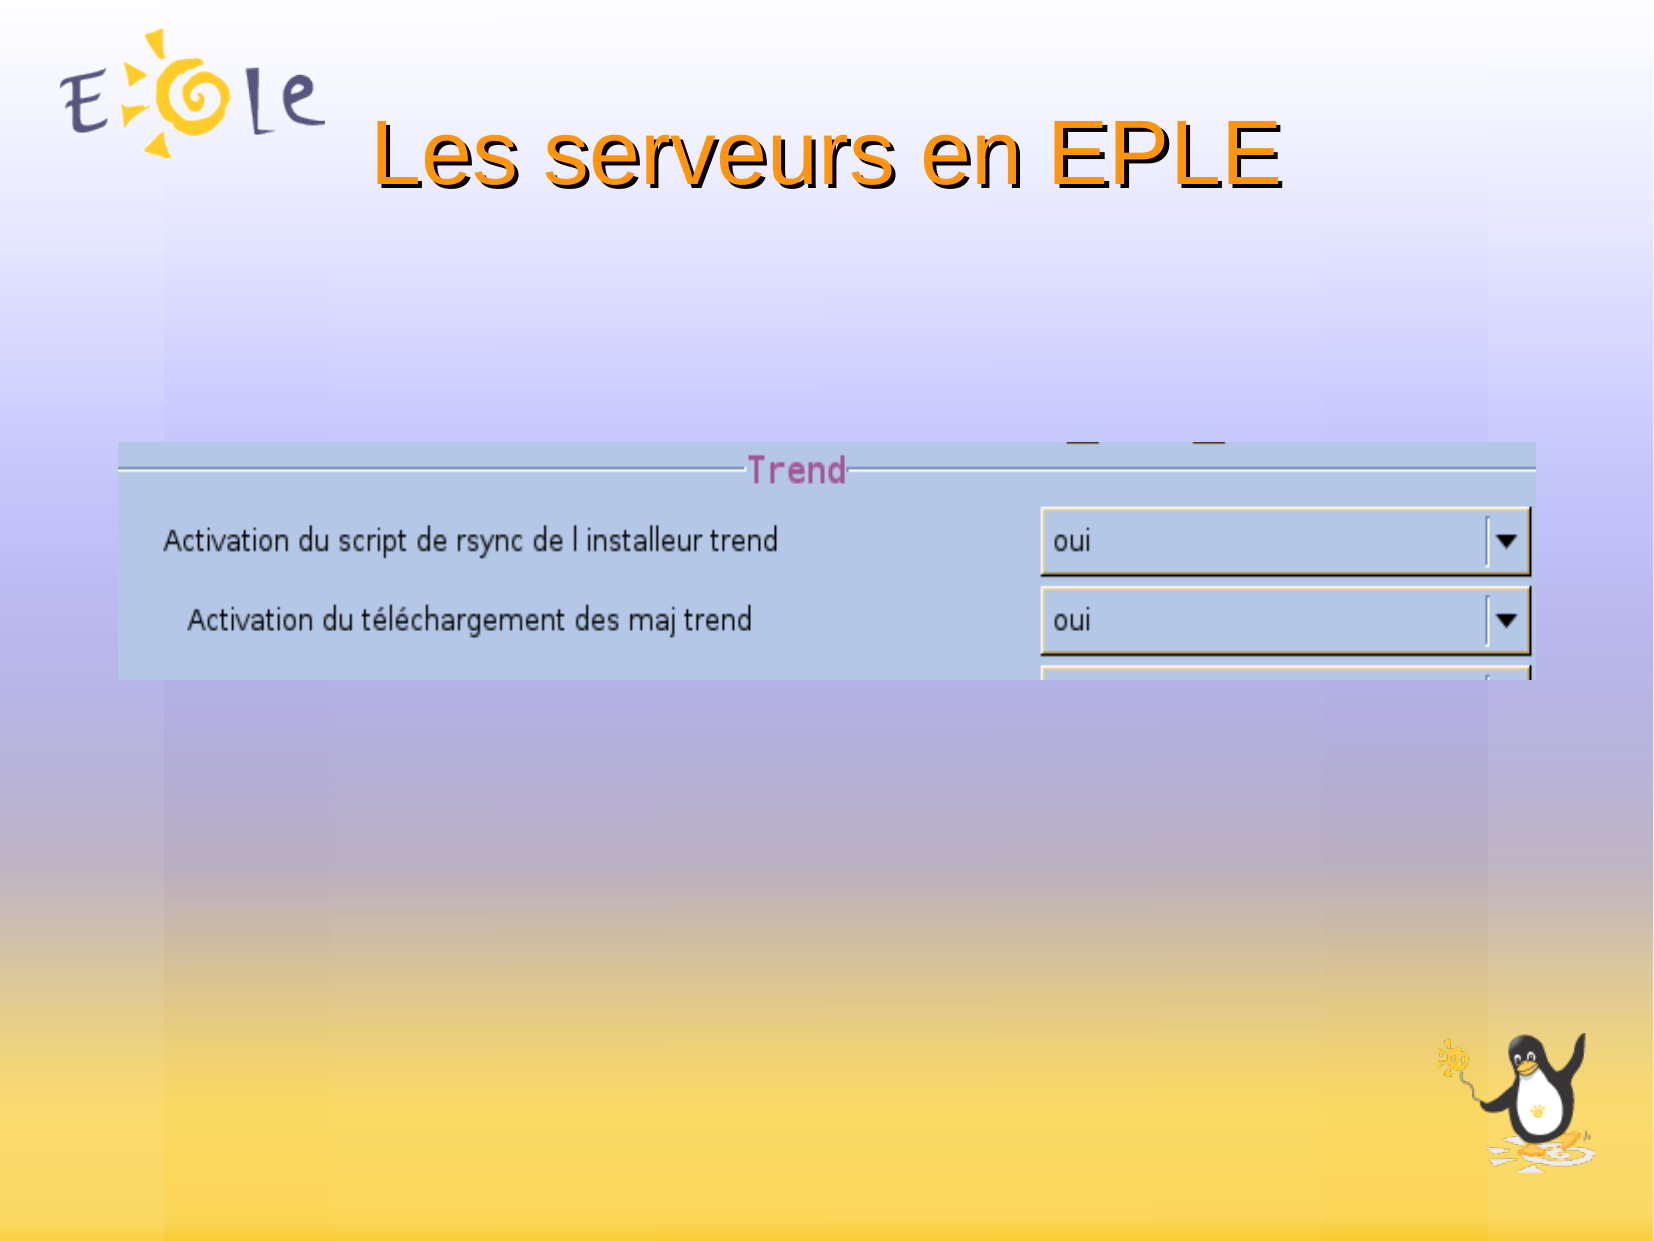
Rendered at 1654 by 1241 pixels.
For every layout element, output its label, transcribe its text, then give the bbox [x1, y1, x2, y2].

picture [0, 0, 1654, 1241]
title Les serveurs en EPLE [82, 56, 1571, 250]
